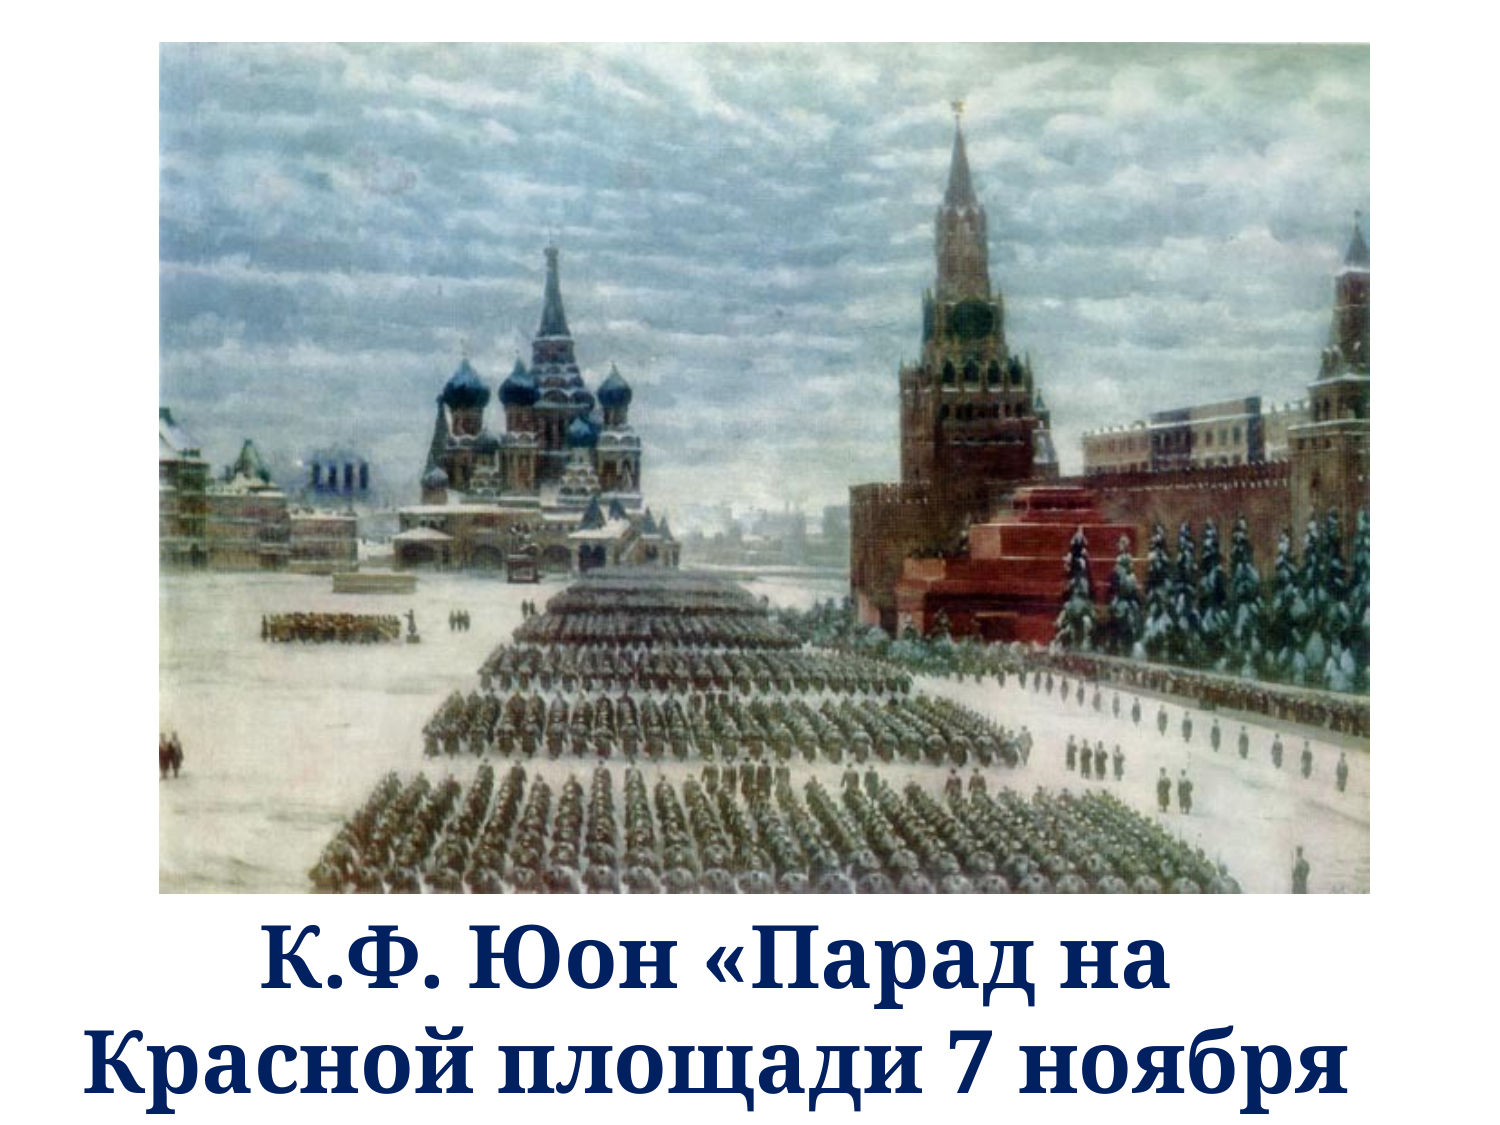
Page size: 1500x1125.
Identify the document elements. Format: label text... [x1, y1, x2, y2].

picture [159, 42, 1370, 894]
title К.Ф. Юон «Парад на Красной площади 7 ноября 1941 года» [41, 893, 1392, 1081]
